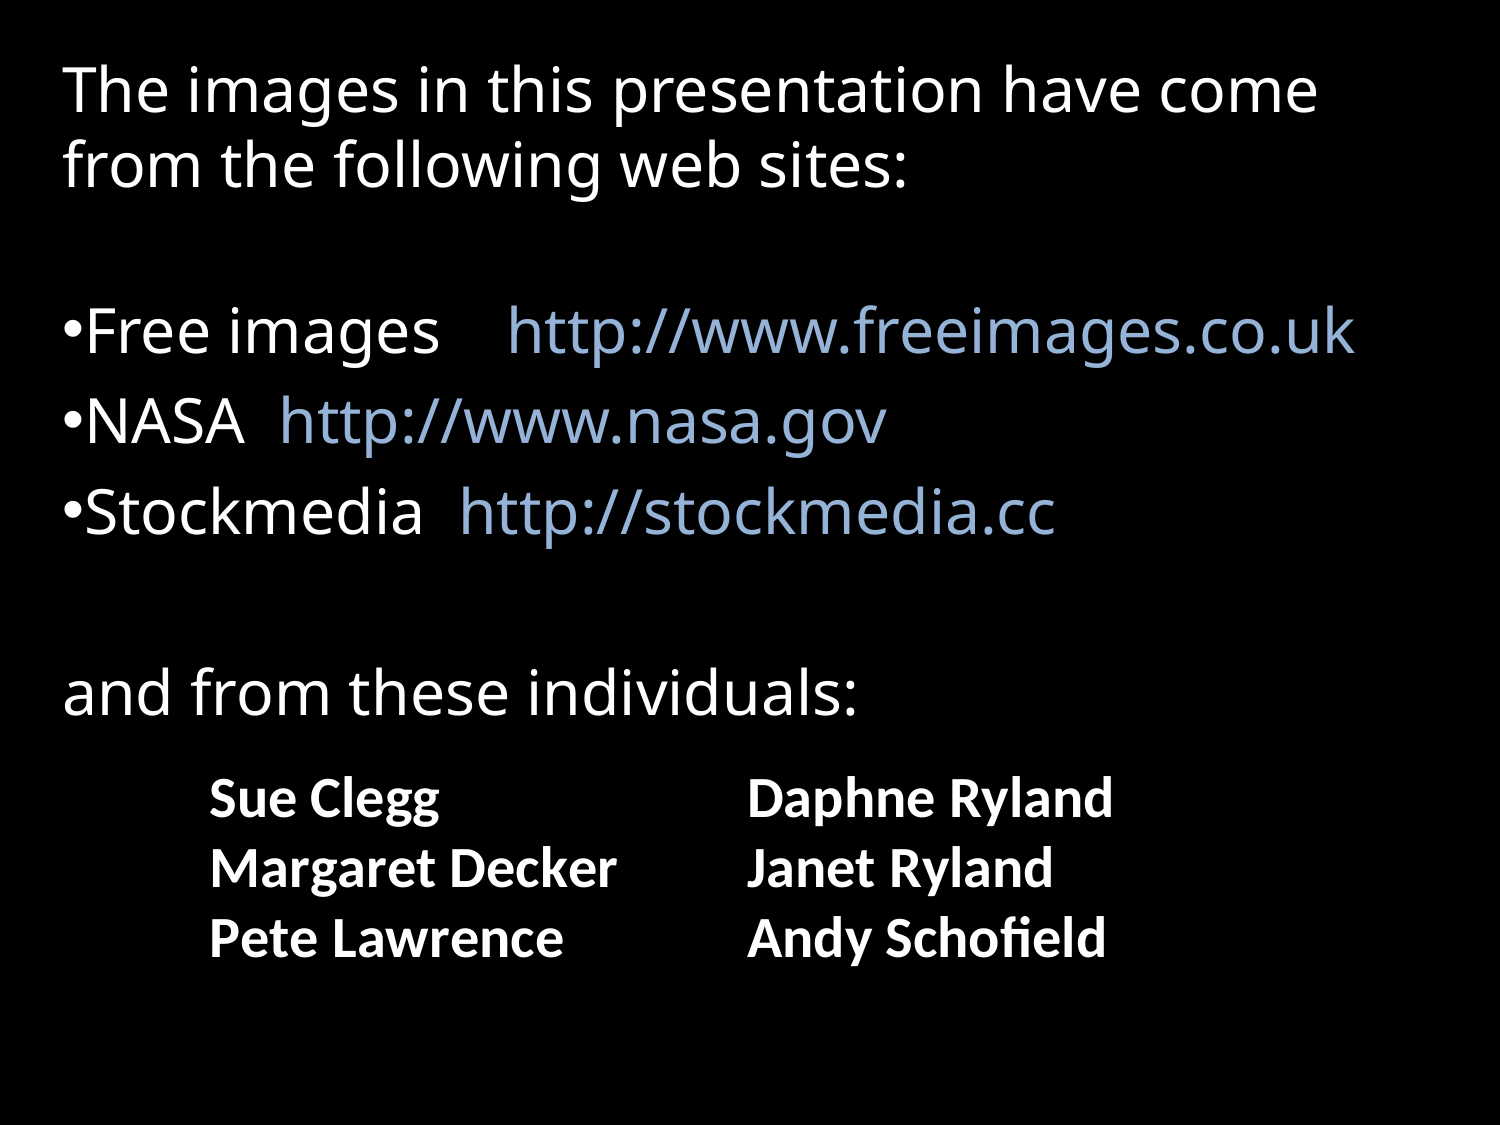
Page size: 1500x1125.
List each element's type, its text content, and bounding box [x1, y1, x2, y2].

table_header Sue Clegg Margaret Decker Pete Lawrence [195, 752, 733, 1047]
table_header Daphne Ryland Janet Ryland Andy Schofield [733, 752, 1305, 1047]
list The images in this presentation have come from the following web sites: Free images http://www.freeimages.co.uk NASA http://www.nasa.gov Stockmedia http://stockmedia.cc and from these individuals: [47, 42, 1453, 835]
